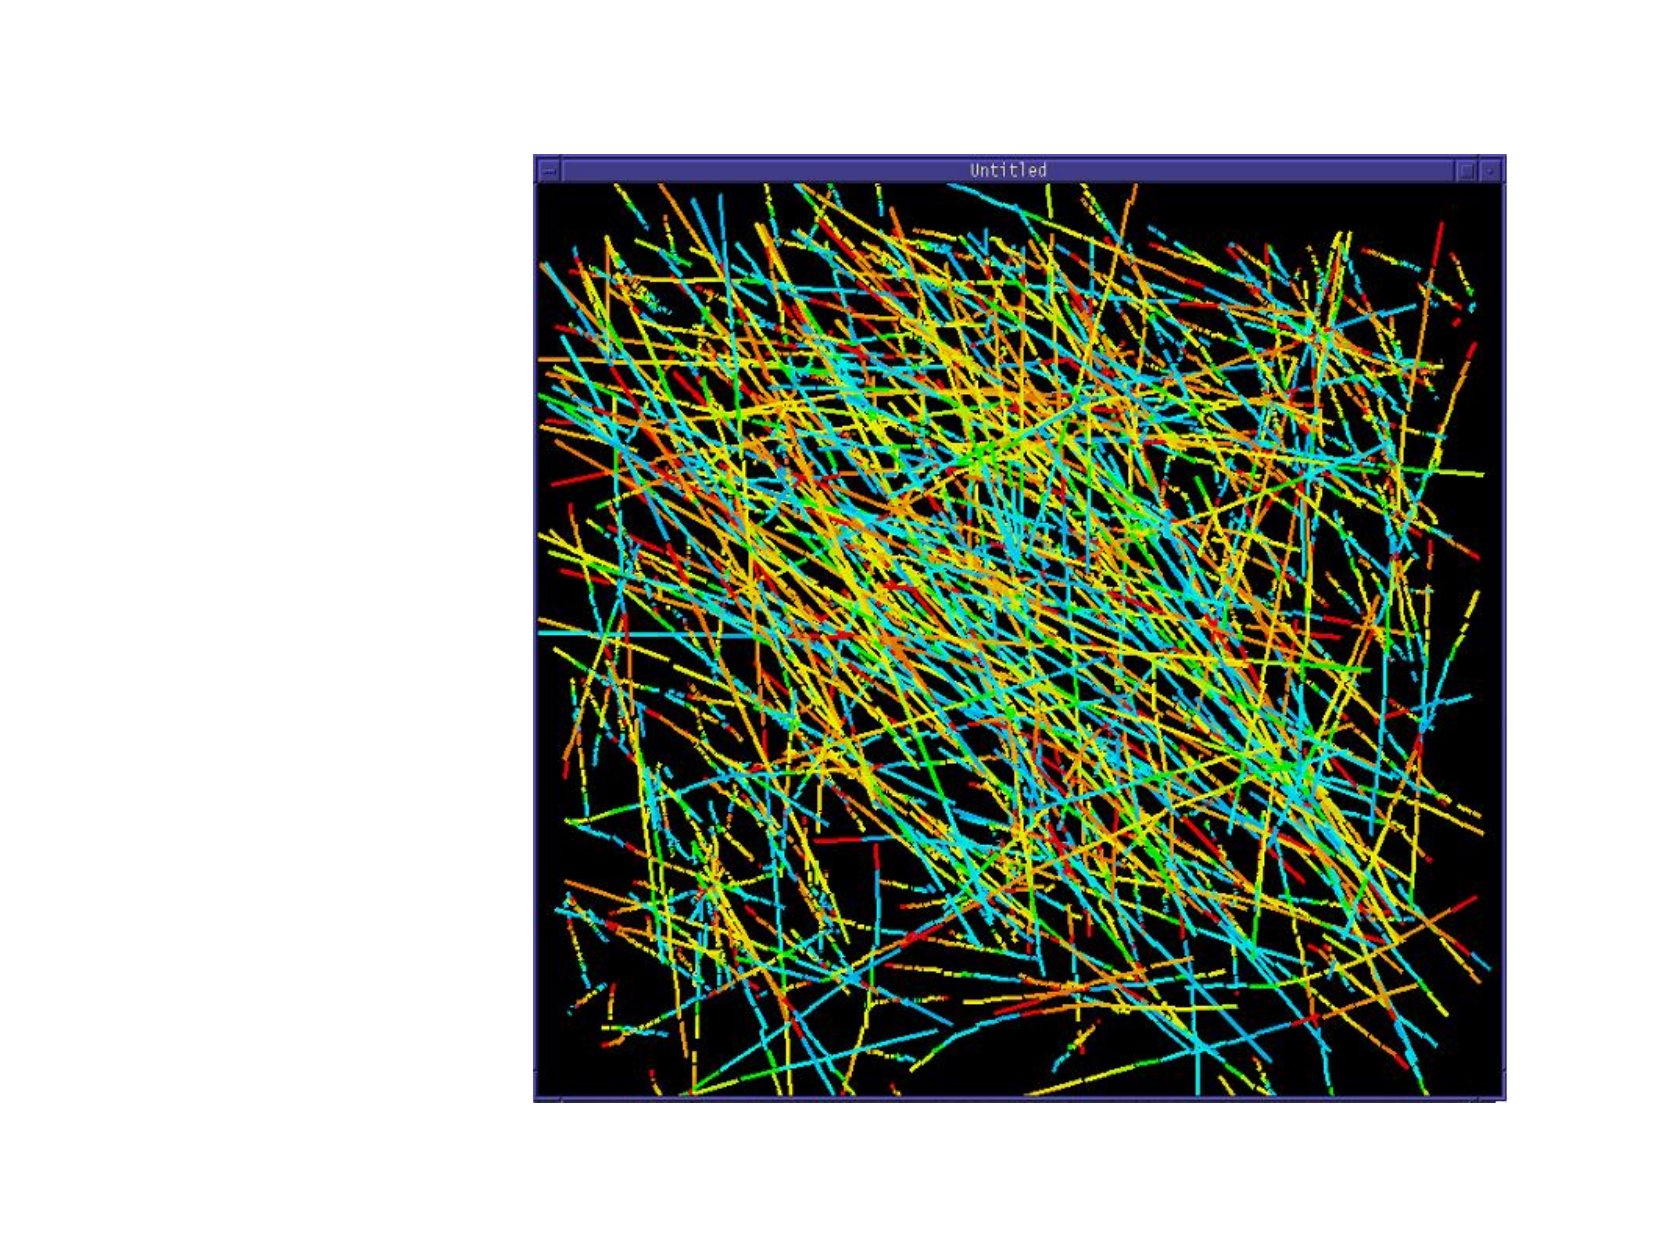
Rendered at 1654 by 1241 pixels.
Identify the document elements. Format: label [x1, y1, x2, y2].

picture [533, 154, 1654, 1103]
